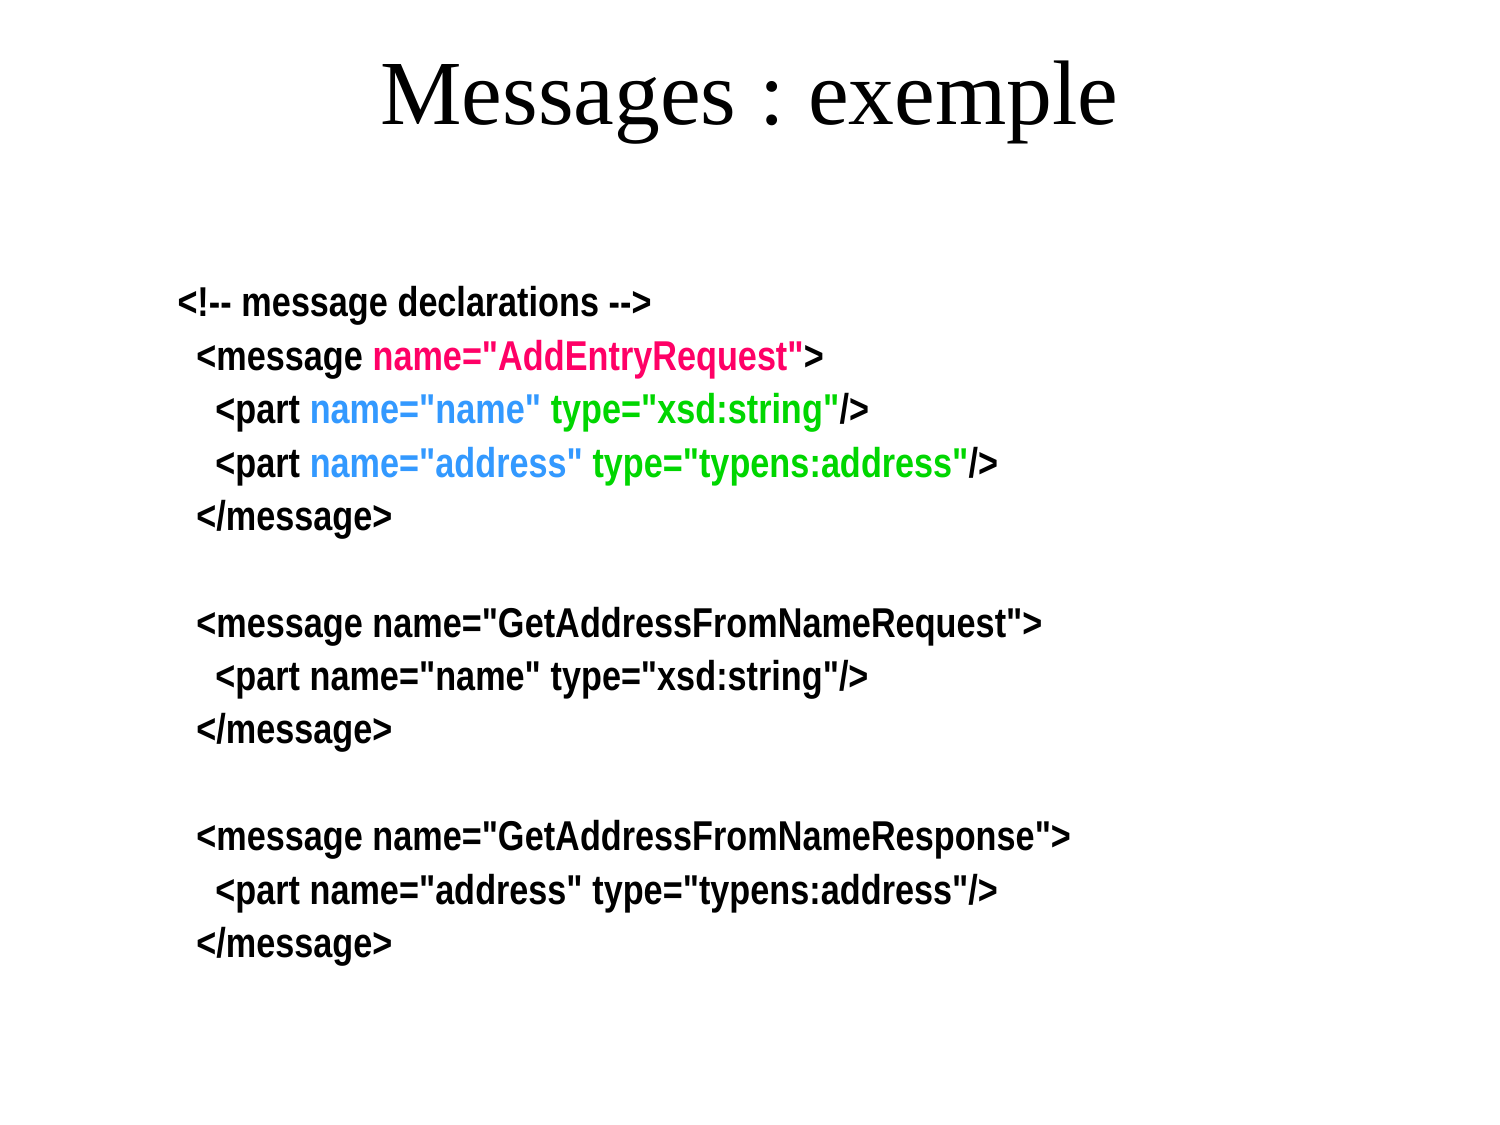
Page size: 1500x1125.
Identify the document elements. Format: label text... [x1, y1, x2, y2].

title Messages : exemple [112, 0, 1388, 188]
list <!-- message declarations --> <message name="AddEntryRequest"> <part name="name" type="xsd:string"/> <part name="address" type="typens:address"/> </message> <message name="GetAddressFromNameRequest"> <part name="name" type="xsd:string"/> </message> <message name="GetAddressFromNameResponse"> <part name="address" type="typens:address"/> </message> [87, 200, 1413, 1125]
